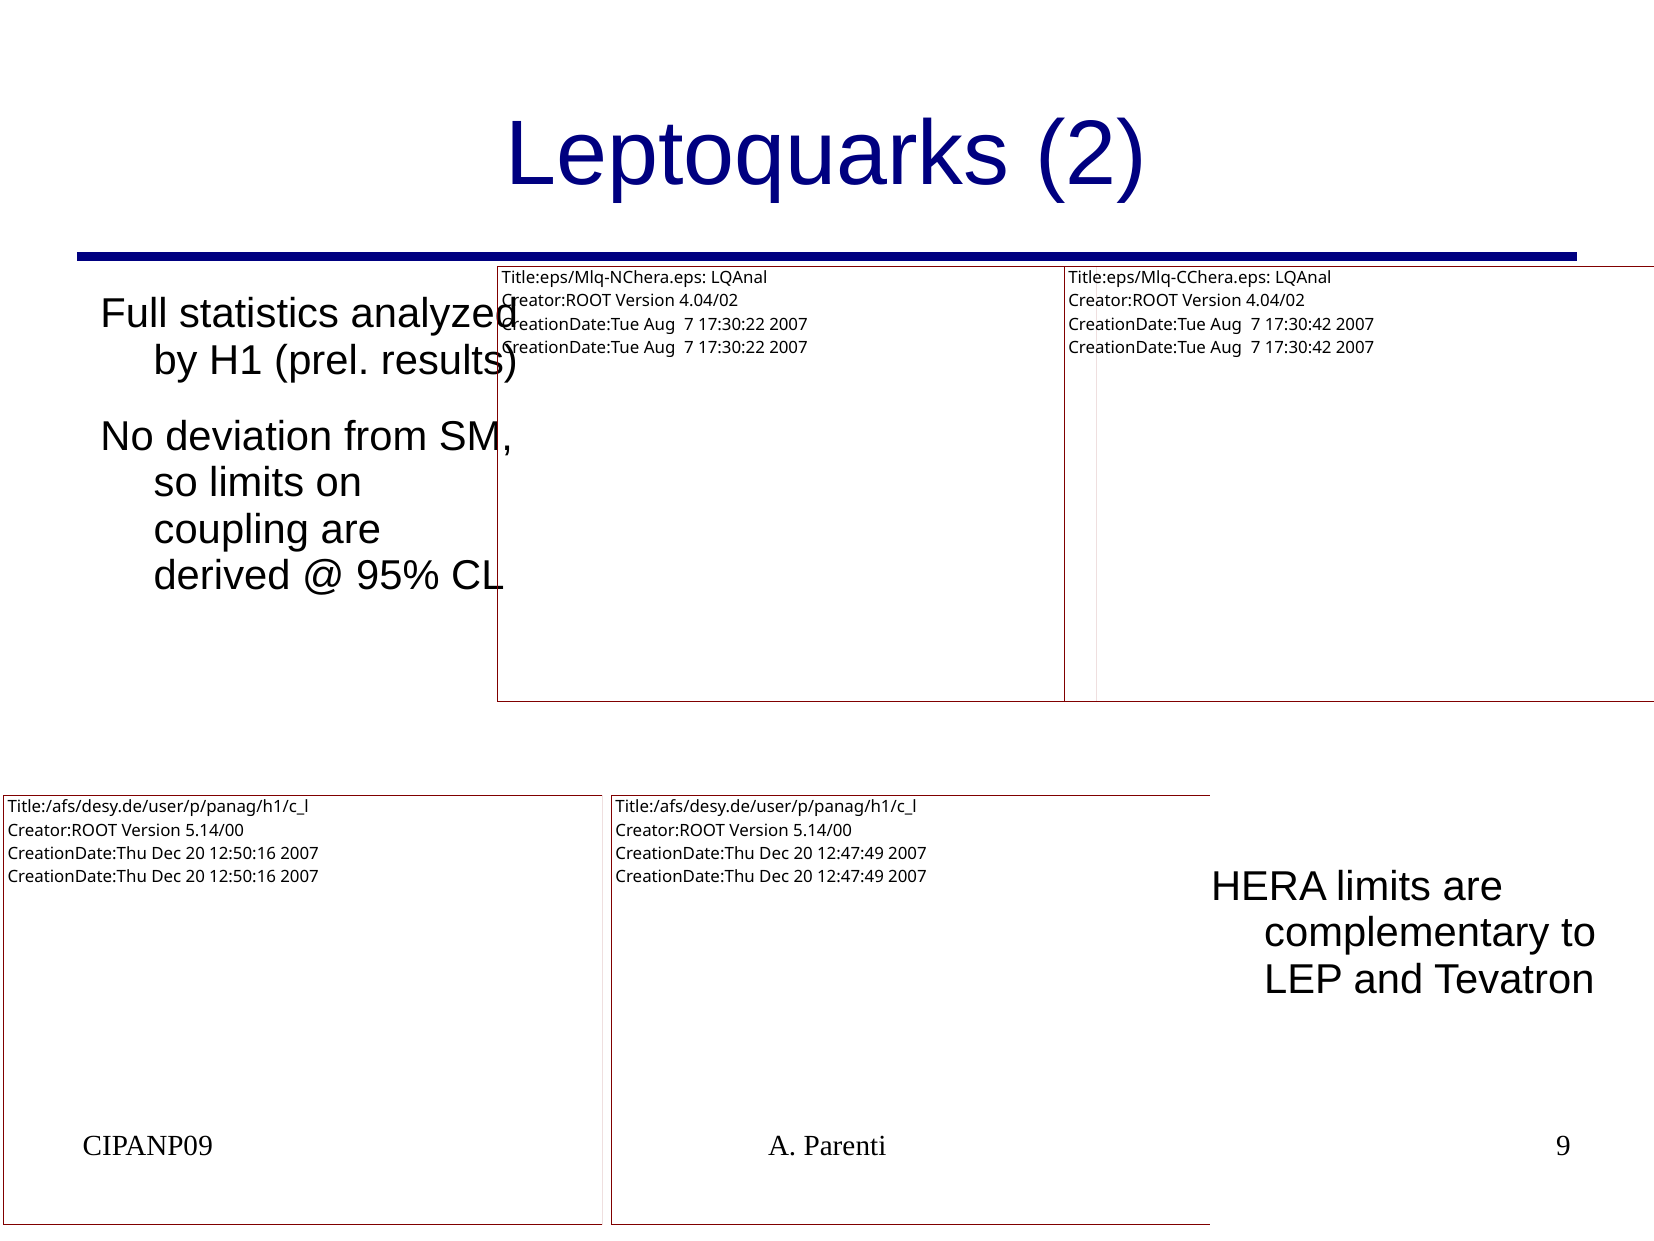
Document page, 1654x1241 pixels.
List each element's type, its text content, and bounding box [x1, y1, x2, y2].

picture [496, 264, 1654, 702]
title Leptoquarks (2) [82, 49, 1571, 257]
list Full statistics analyzed by H1 (prel. results) No deviation from SM, so limits on coupling are derived @ 95% CL [82, 290, 496, 676]
picture [609, 793, 1210, 1225]
picture [2, 793, 603, 1225]
list HERA limits are complementary to LEP and Tevatron [1210, 862, 1654, 1051]
